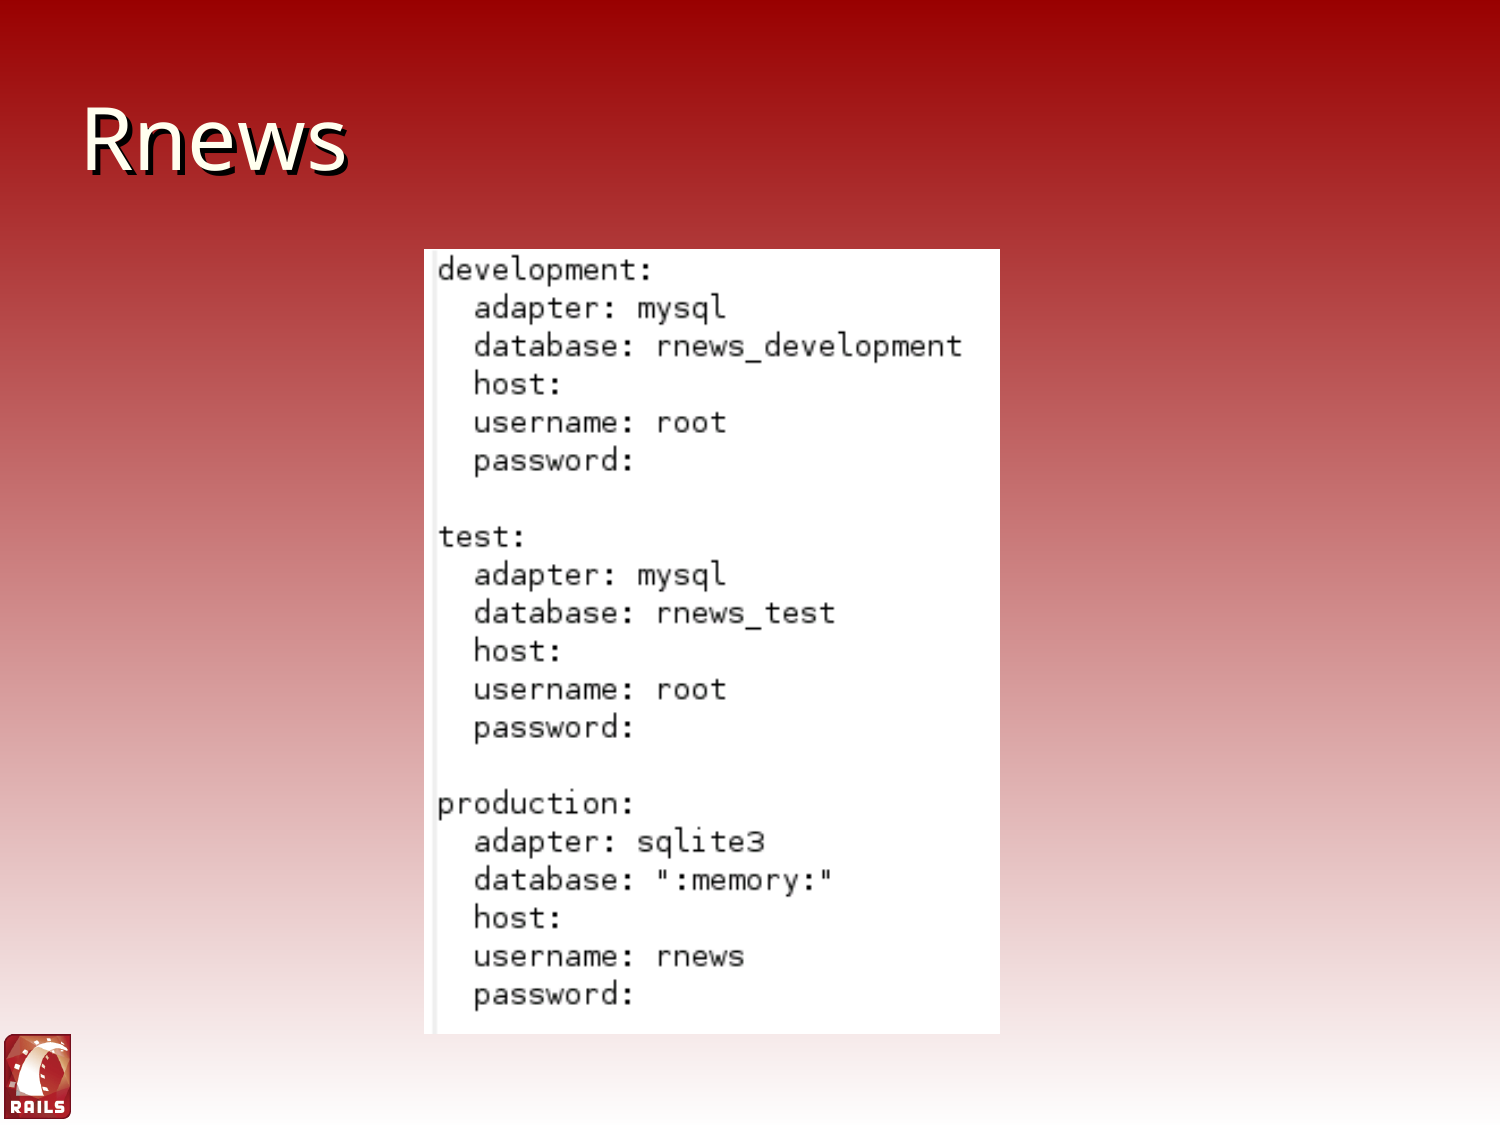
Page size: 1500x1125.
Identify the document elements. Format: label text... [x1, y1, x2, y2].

picture [4, 1034, 71, 1119]
title Rnews [64, 43, 1317, 232]
picture [424, 249, 1000, 1035]
